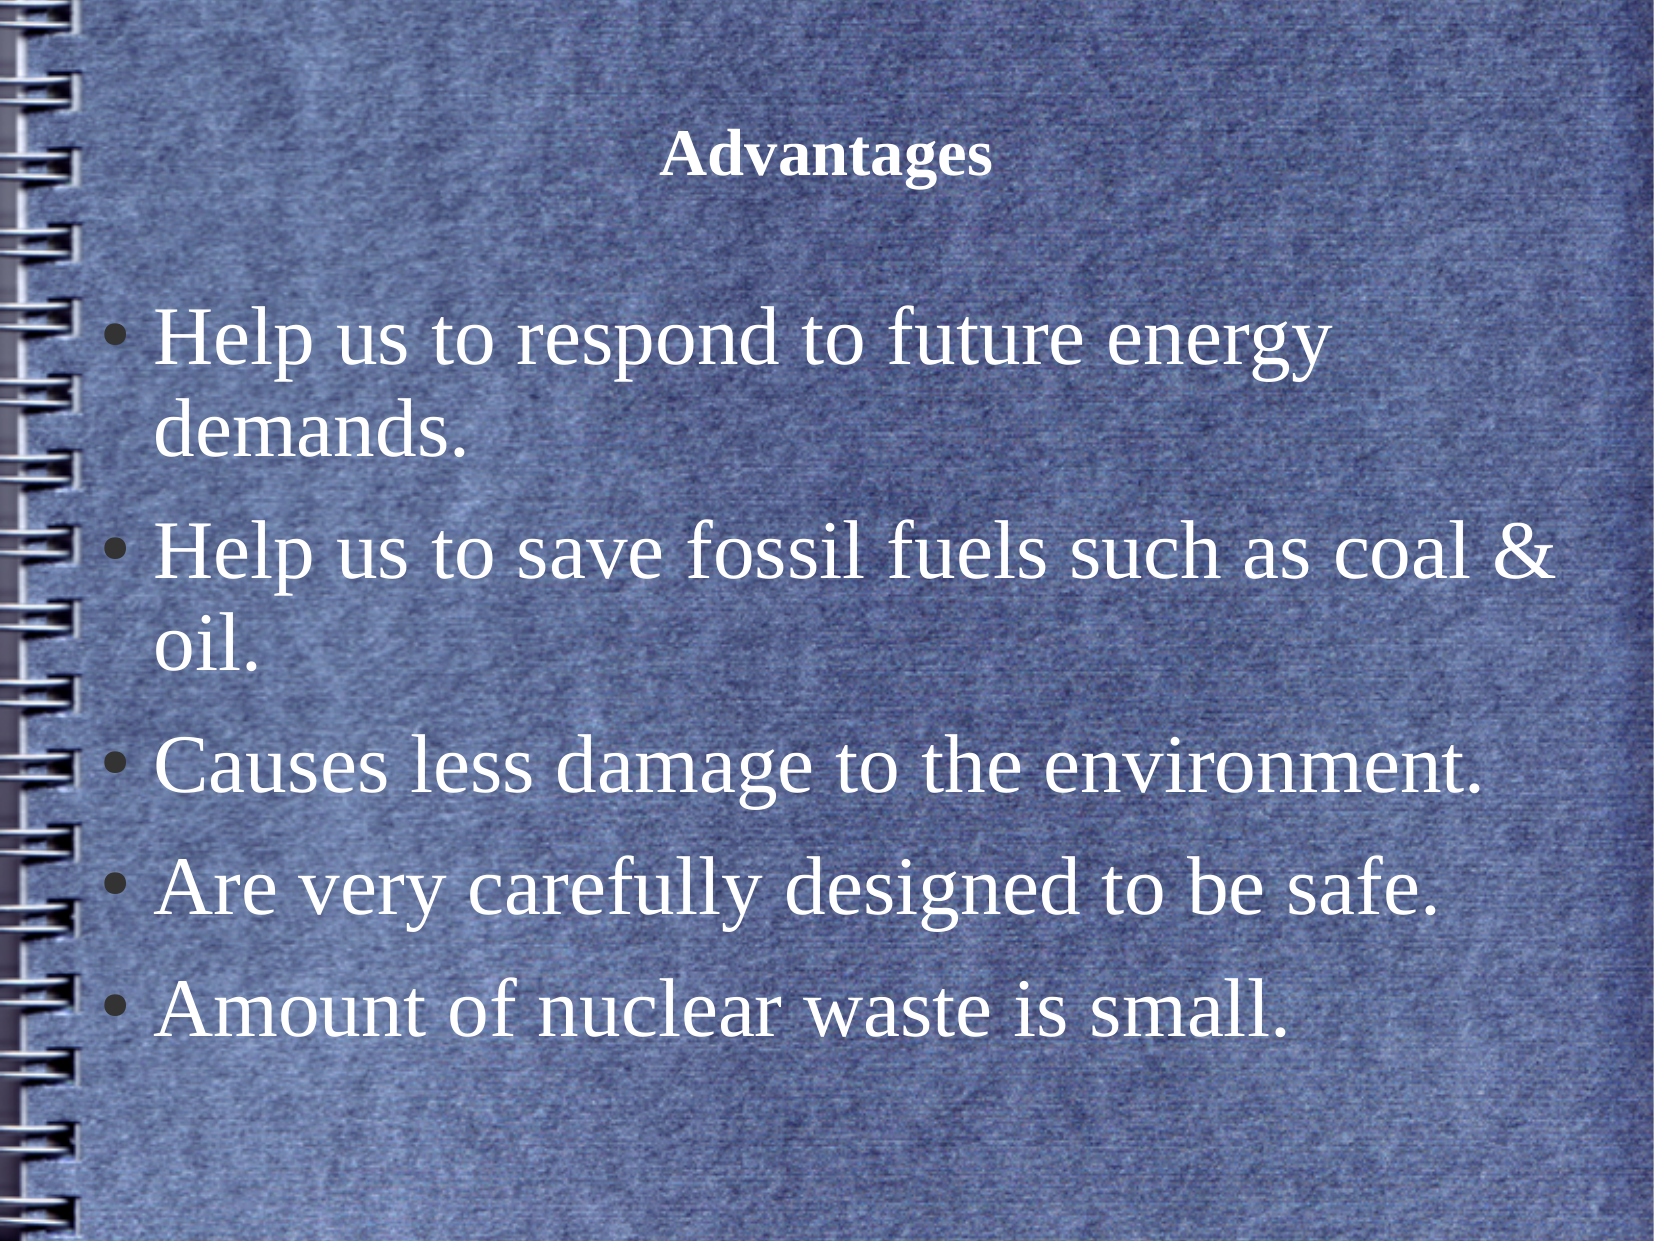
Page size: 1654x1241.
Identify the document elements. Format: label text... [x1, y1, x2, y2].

title Advantages [82, 56, 1571, 250]
picture [0, 0, 1654, 1241]
list Help us to respond to future energy demands. Help us to save fossil fuels such as coal & oil. Causes less damage to the environment. Are very carefully designed to be safe. Amount of nuclear waste is small. [82, 290, 1571, 1094]
